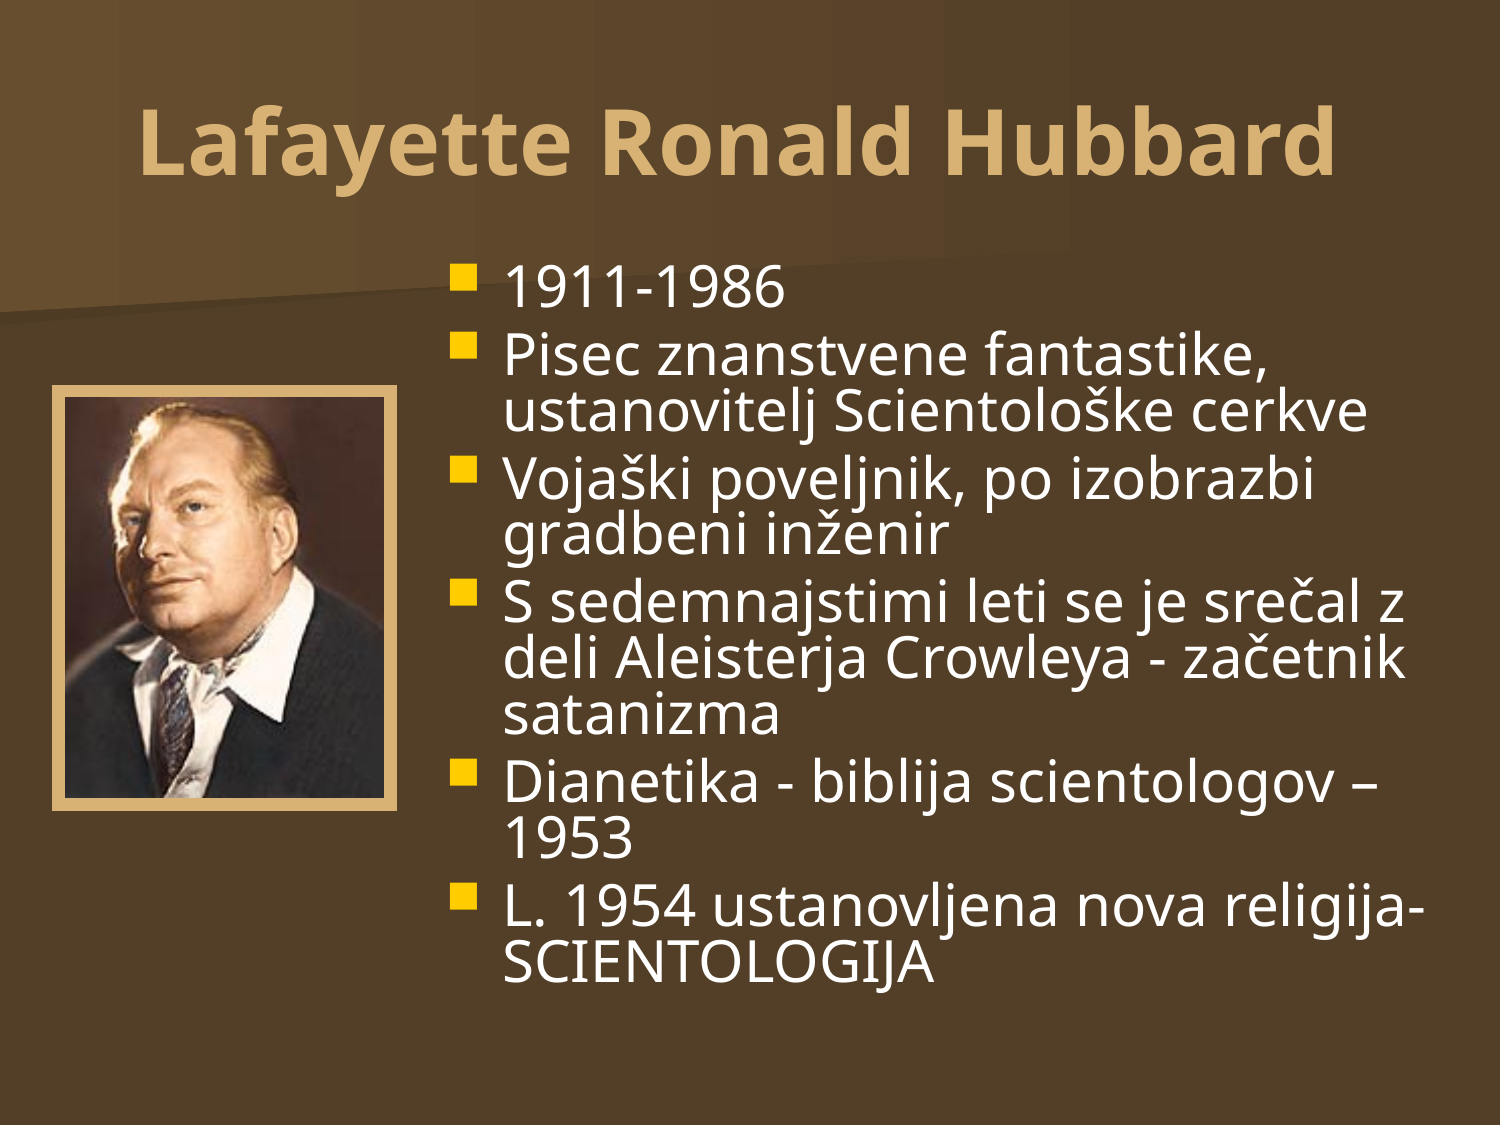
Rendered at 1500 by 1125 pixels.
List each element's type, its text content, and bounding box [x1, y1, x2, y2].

list 1911-1986 Pisec znanstvene fantastike, ustanovitelj Scientološke cerkve Vojaški poveljnik, po izobrazbi gradbeni inženir S sedemnajstimi leti se je srečal z deli Aleisterja Crowleya - začetnik satanizma Dianetika - biblija scientologov – 1953 L. 1954 ustanovljena nova religija- SCIENTOLOGIJA [430, 255, 1473, 993]
picture [64, 397, 385, 799]
title Lafayette Ronald Hubbard [75, 45, 1425, 233]
